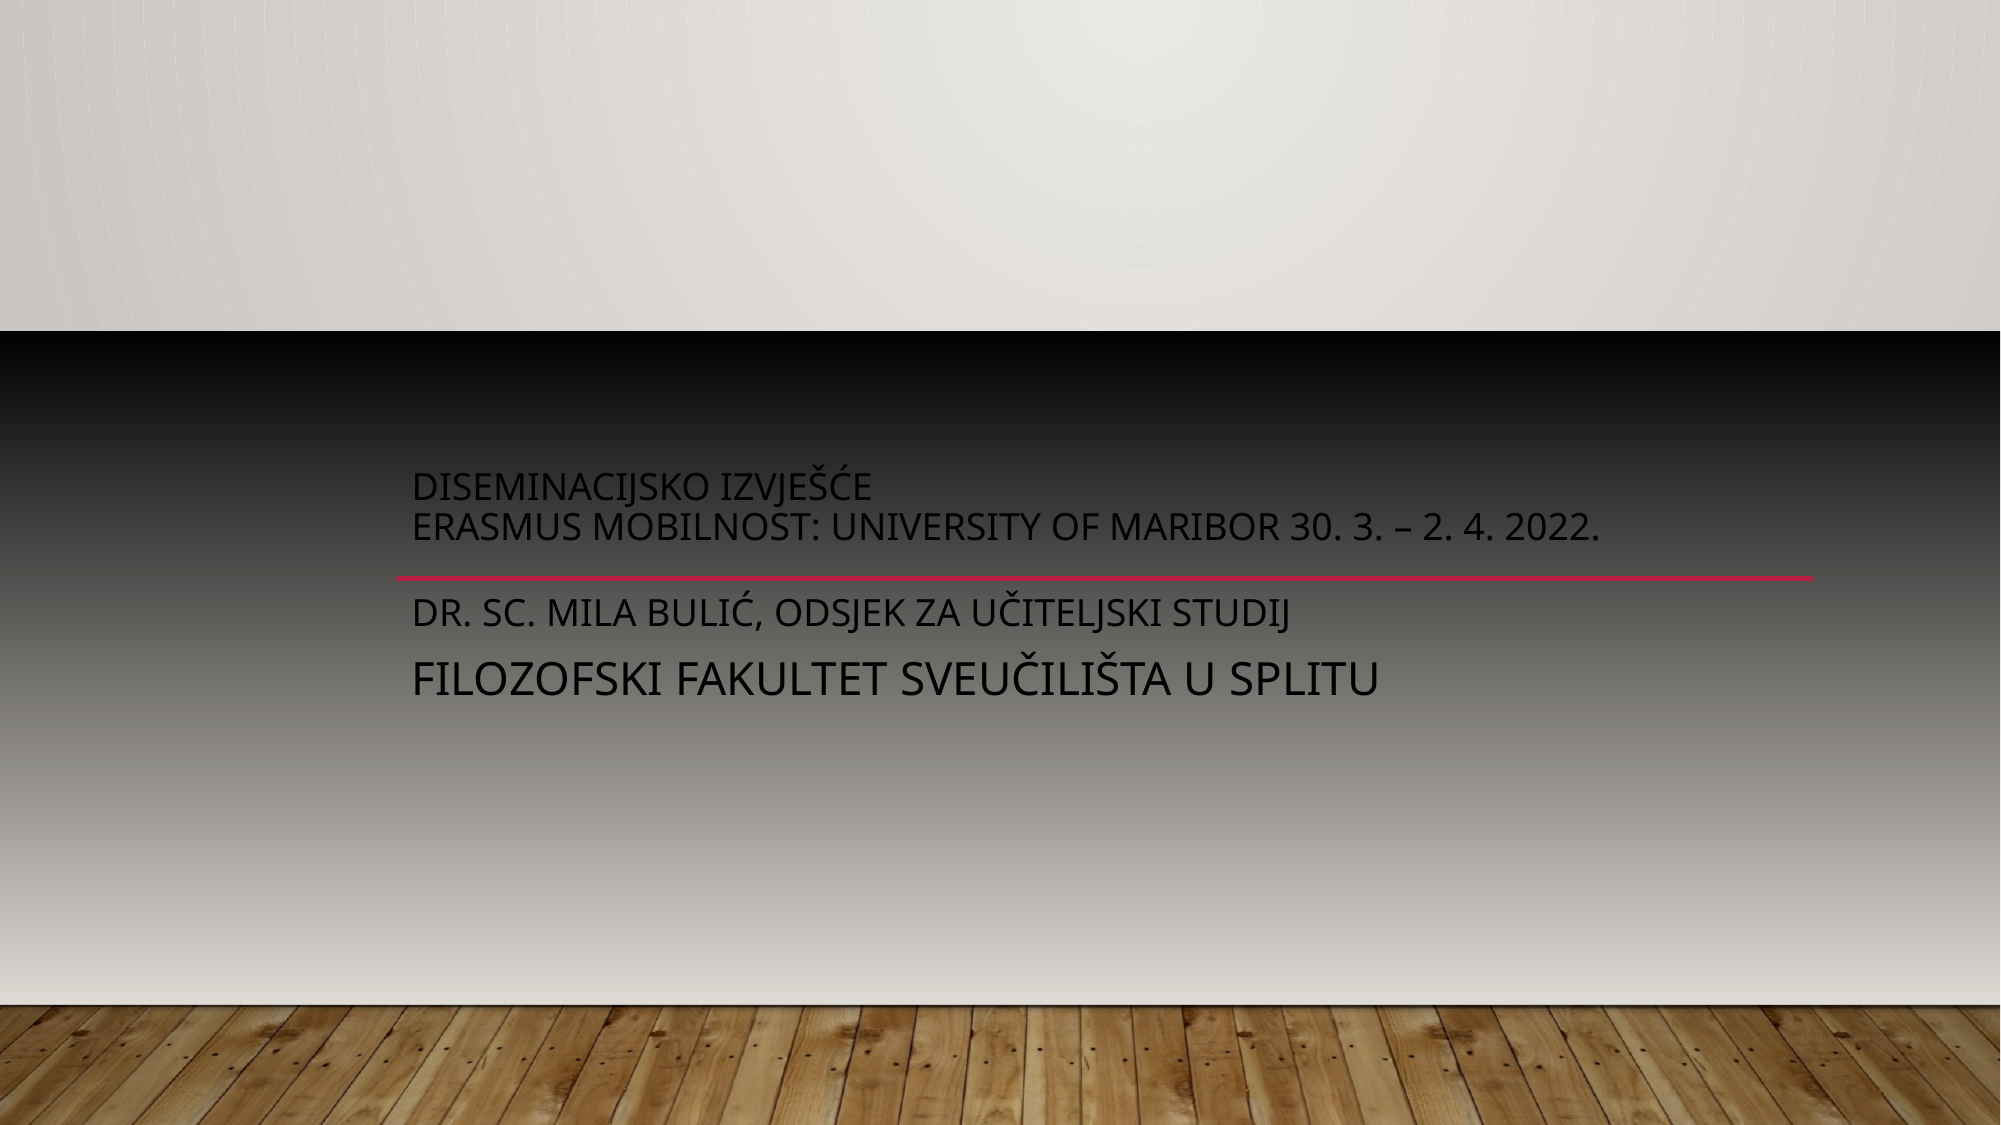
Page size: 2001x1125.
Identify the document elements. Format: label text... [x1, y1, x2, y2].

title Diseminacijsko izvješće Erasmus mobilnost: University of Maribor 30. 3. – 2. 4. 2022. [396, 131, 1814, 549]
subtitle dr. sc. mila bulić, Odsjek za učiteljski studij Filozofski fakultet Sveučilišta u Splitu [396, 579, 1814, 740]
